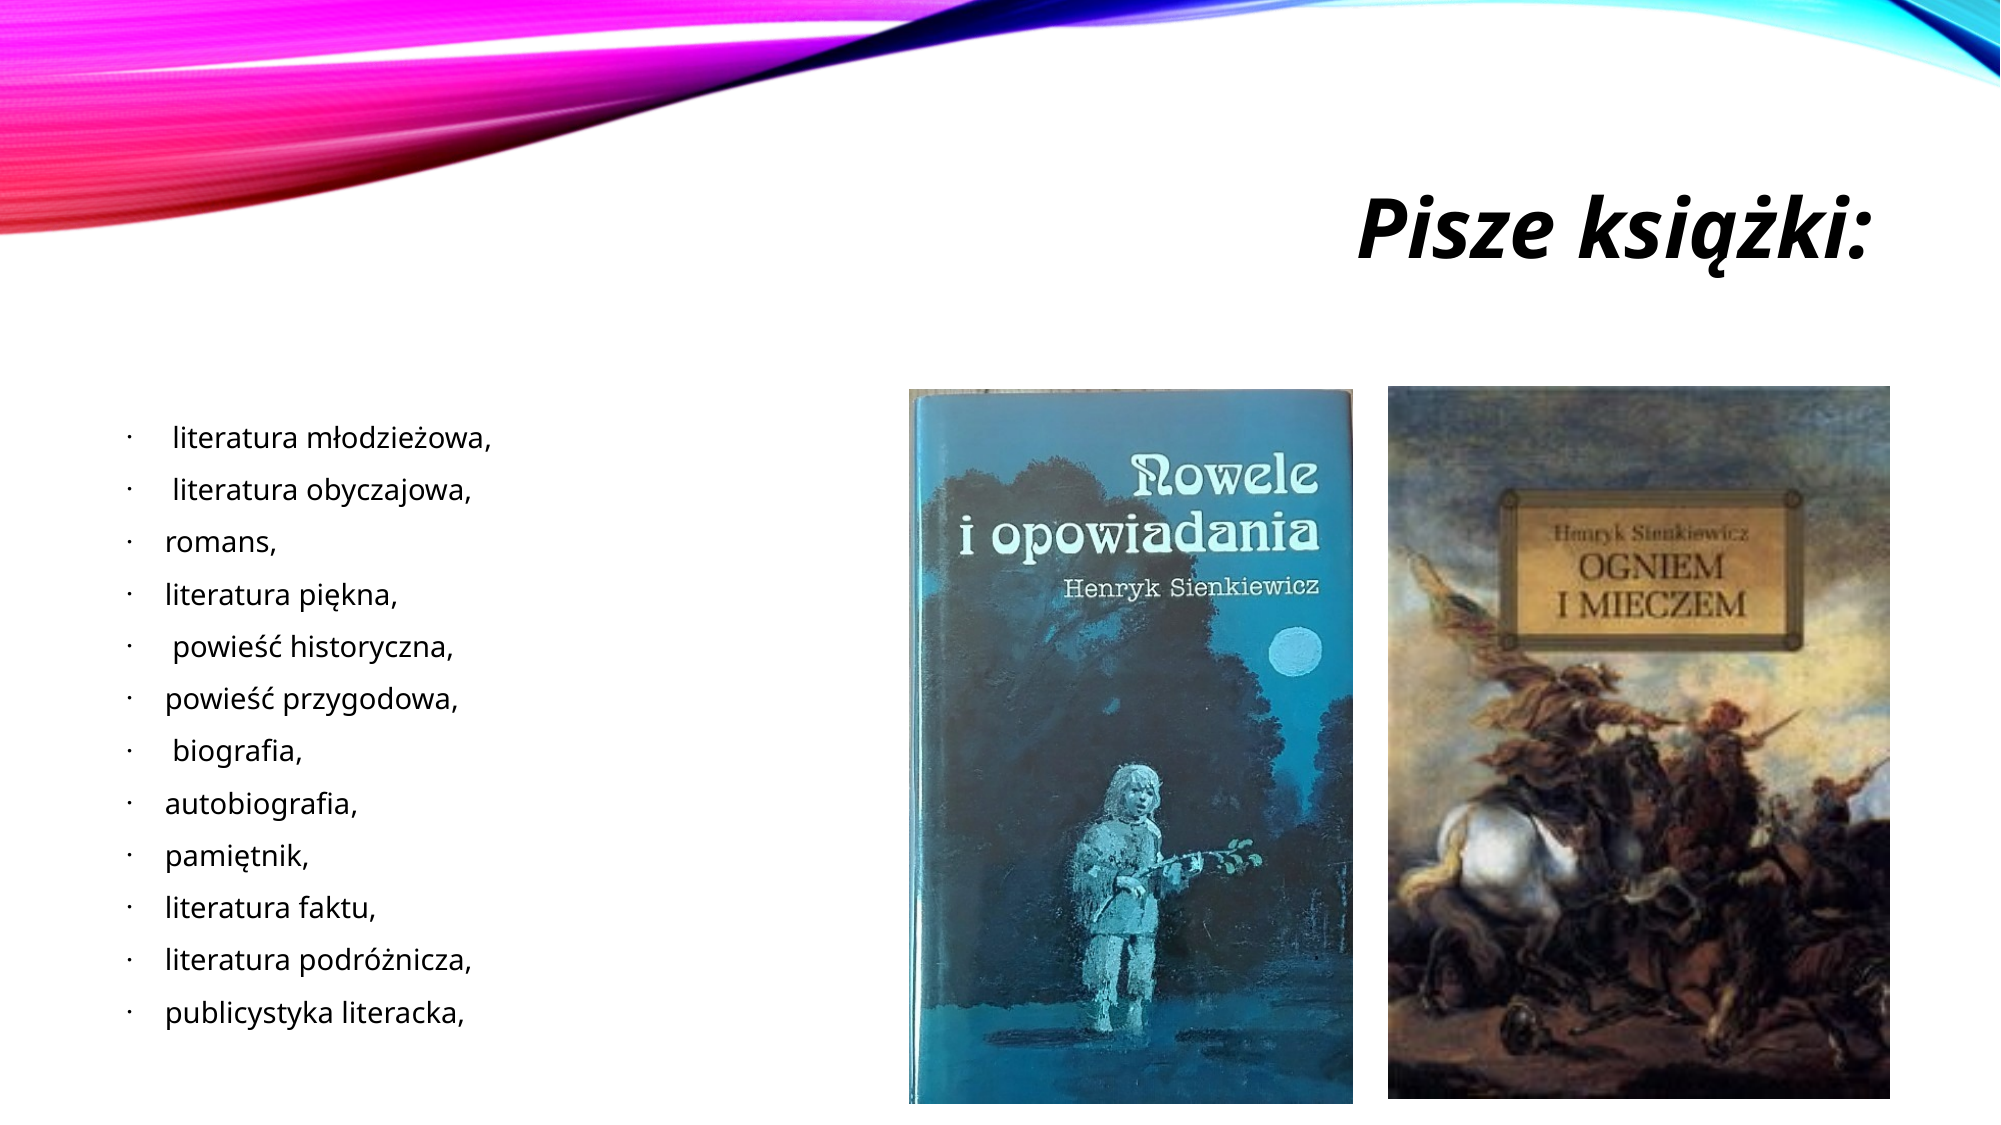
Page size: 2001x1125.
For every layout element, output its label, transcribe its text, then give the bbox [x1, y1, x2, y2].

picture [1388, 386, 1890, 1099]
text_box literatura młodzieżowa, literatura obyczajowa, romans, literatura piękna, powieść historyczna, powieść przygodowa, biografia, autobiografia, pamiętnik, literatura faktu, literatura podróżnicza, publicystyka literacka, [112, 360, 988, 1021]
picture [909, 389, 1353, 1104]
picture [0, 0, 2000, 237]
text_box Pisze książki: [474, 125, 1888, 338]
